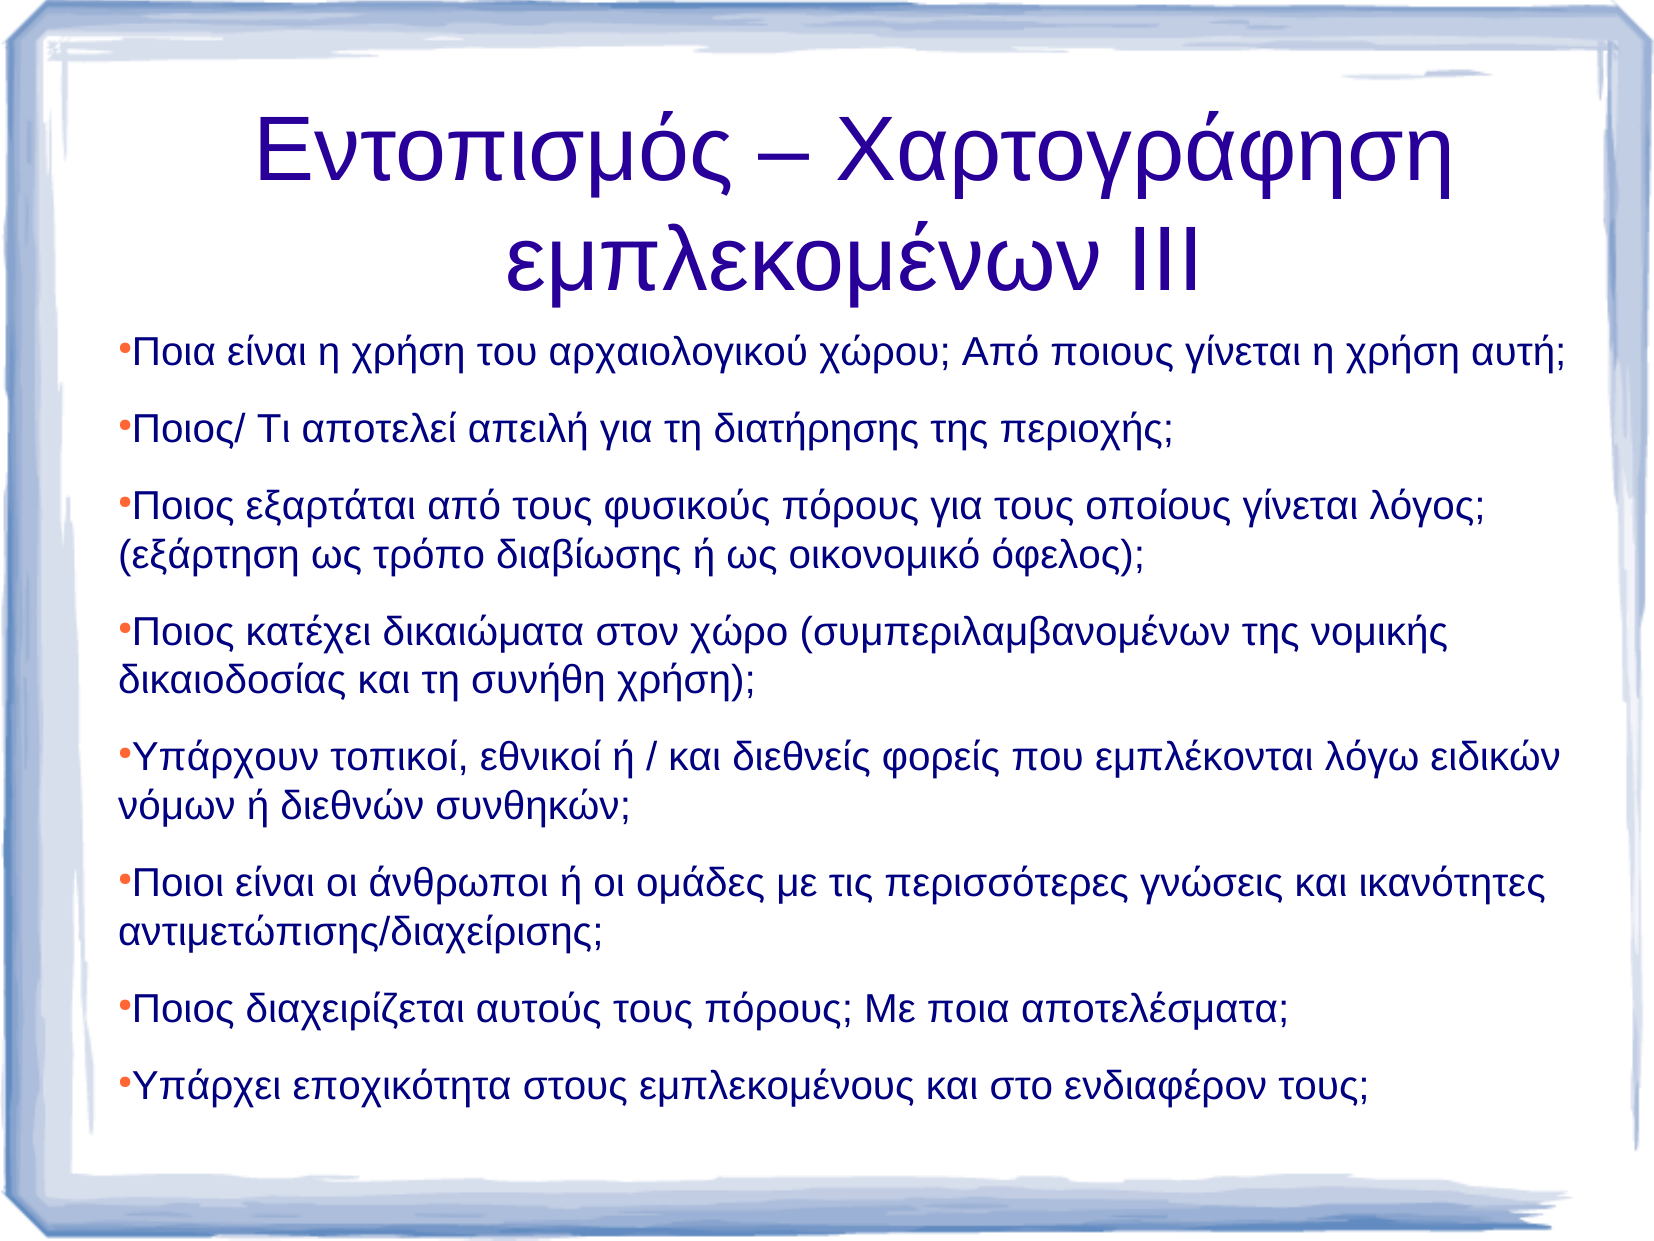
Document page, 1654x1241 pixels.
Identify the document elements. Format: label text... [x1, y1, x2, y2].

list Ποια είναι η χρήση του αρχαιολογικού χώρου; Από ποιους γίνεται η χρήση αυτή; Ποιος/ Τι αποτελεί απειλή για τη διατήρησης της περιοχής; Ποιος εξαρτάται από τους φυσικούς πόρους για τους οποίους γίνεται λόγος; (εξάρτηση ως τρόπο διαβίωσης ή ως οικονομικό όφελος); Ποιος κατέχει δικαιώματα στον χώρο (συμπεριλαμβανομένων της νομικής δικαιοδοσίας και τη συνήθη χρήση); Υπάρχουν τοπικοί, εθνικοί ή / και διεθνείς φορείς που εμπλέκονται λόγω ειδικών νόμων ή διεθνών συνθηκών; Ποιοι είναι οι άνθρωποι ή οι ομάδες με τις περισσότερες γνώσεις και ικανότητες αντιμετώπισης/διαχείρισης; Ποιος διαχειρίζεται αυτούς τους πόρους; Με ποια αποτελέσματα; Υπάρχει εποχικότητα στους εμπλεκομένους και στο ενδιαφέρον τους; [118, 324, 1571, 1140]
text_box Εντοπισμός – Χαρτογράφηση εμπλεκομένων ΙΙΙ [236, 88, 1475, 294]
